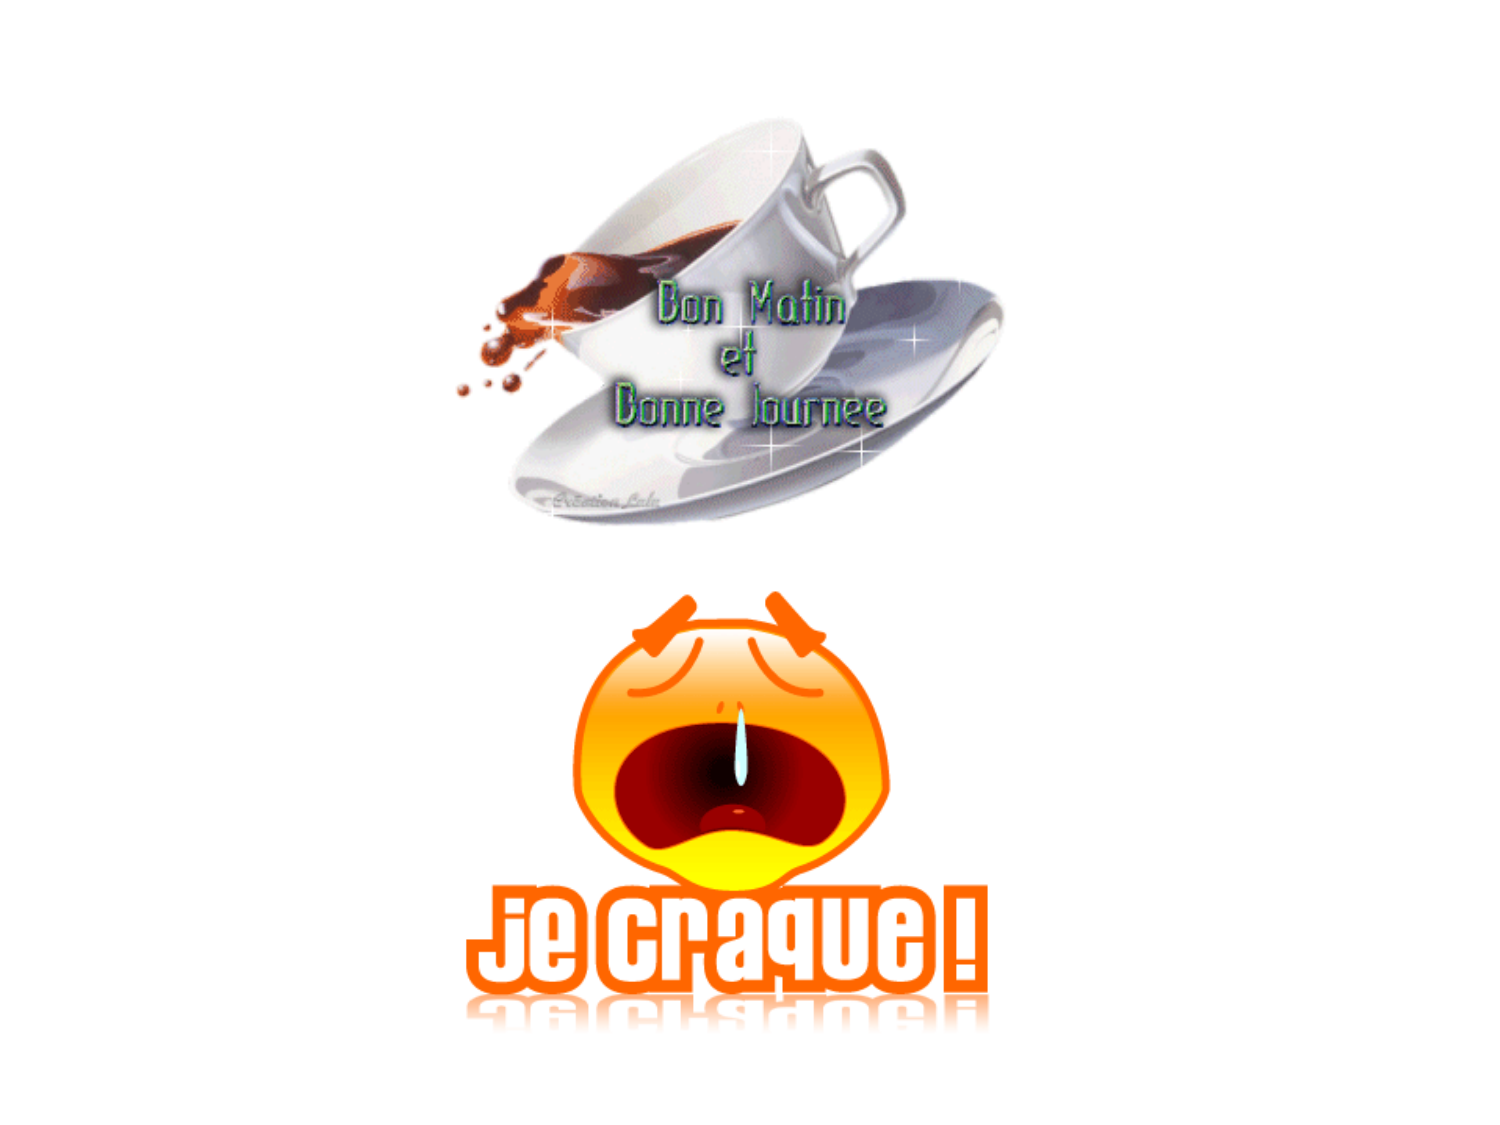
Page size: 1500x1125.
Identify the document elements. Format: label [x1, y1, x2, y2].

picture [454, 113, 1010, 532]
picture [454, 562, 1002, 1040]
